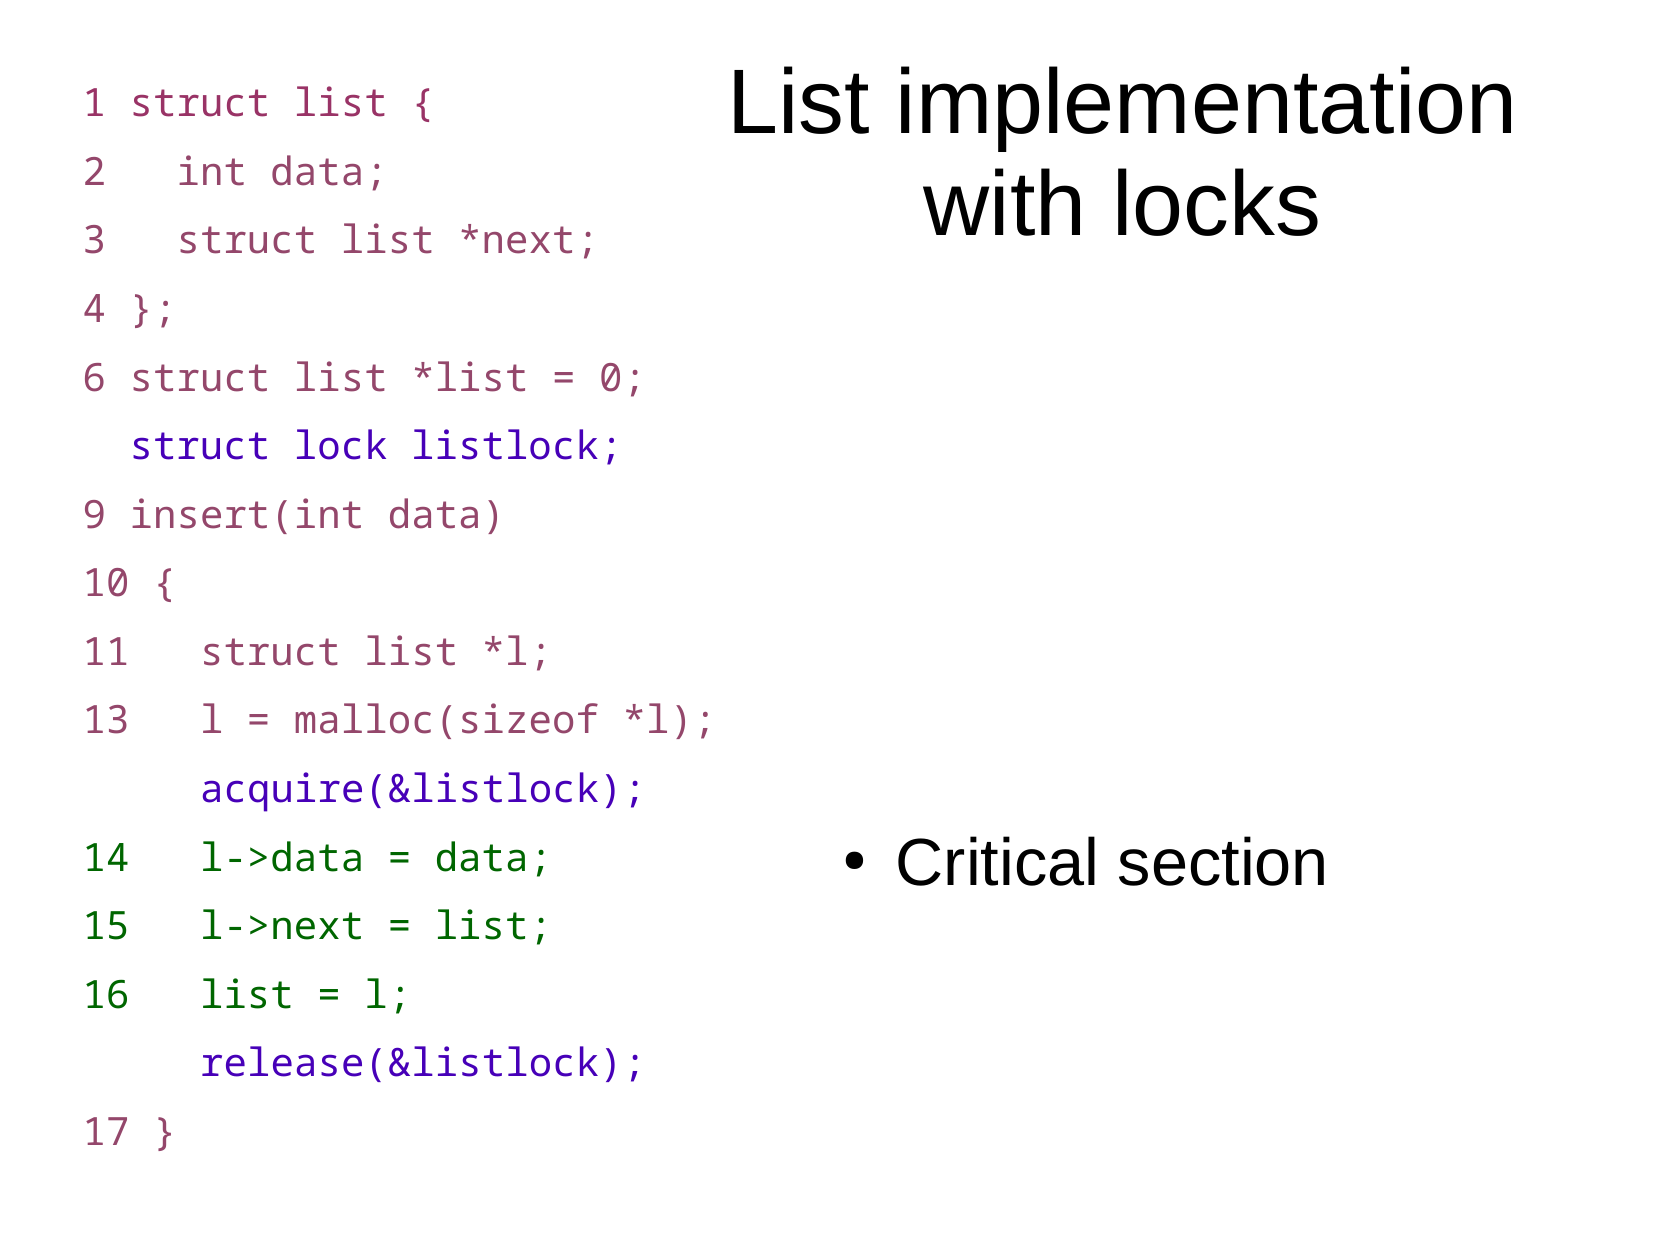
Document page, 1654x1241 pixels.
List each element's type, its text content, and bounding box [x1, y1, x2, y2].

title List implementation with locks [675, 49, 1571, 257]
list Critical section [825, 825, 1571, 976]
list 1 struct list { 2 int data; 3 struct list *next; 4 }; 6 struct list *list = 0; struct lock listlock; 9 insert(int data) 10 { 11 struct list *l; 13 l = malloc(sizeof *l); acquire(&listlock); 14 l->data = data; 15 l->next = list; 16 list = l; release(&listlock); 17 } [82, 75, 1571, 1163]
